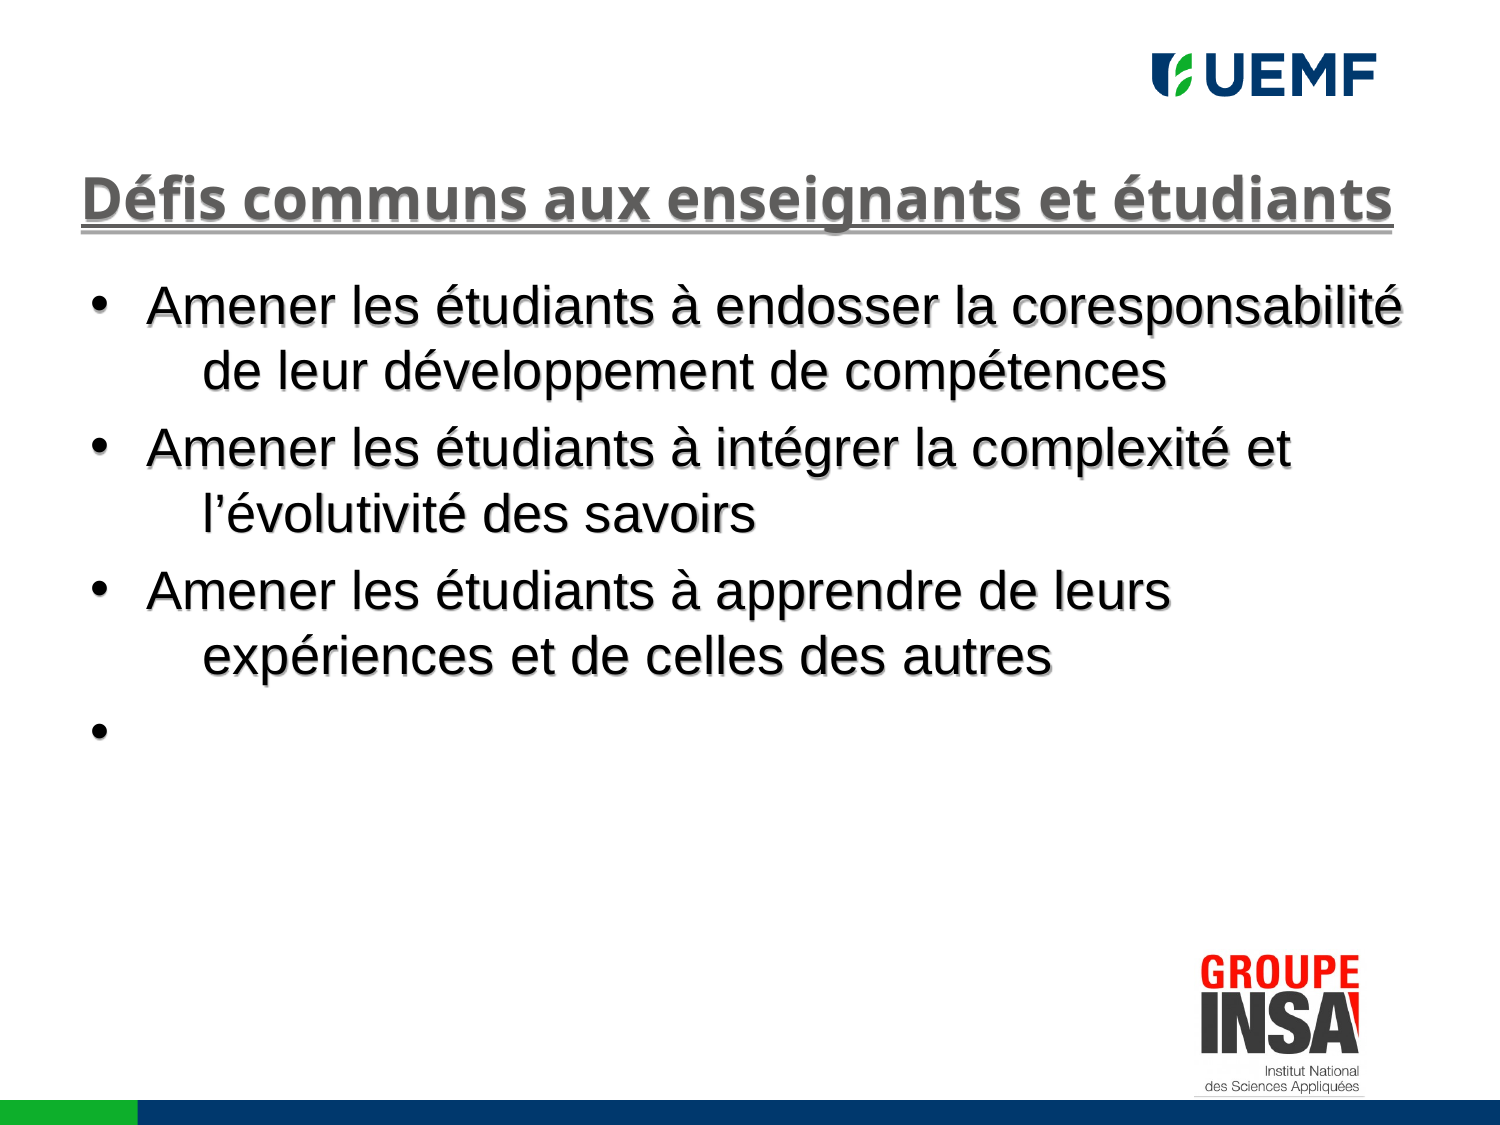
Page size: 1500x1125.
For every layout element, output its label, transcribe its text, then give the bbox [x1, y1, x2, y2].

title Défis communs aux enseignants et étudiants [62, 102, 1413, 291]
list Amener les étudiants à endosser la coresponsabilité de leur développement de compétences Amener les étudiants à intégrer la complexité et l’évolutivité des savoirs Amener les étudiants à apprendre de leurs expériences et de celles des autres [75, 262, 1426, 1005]
